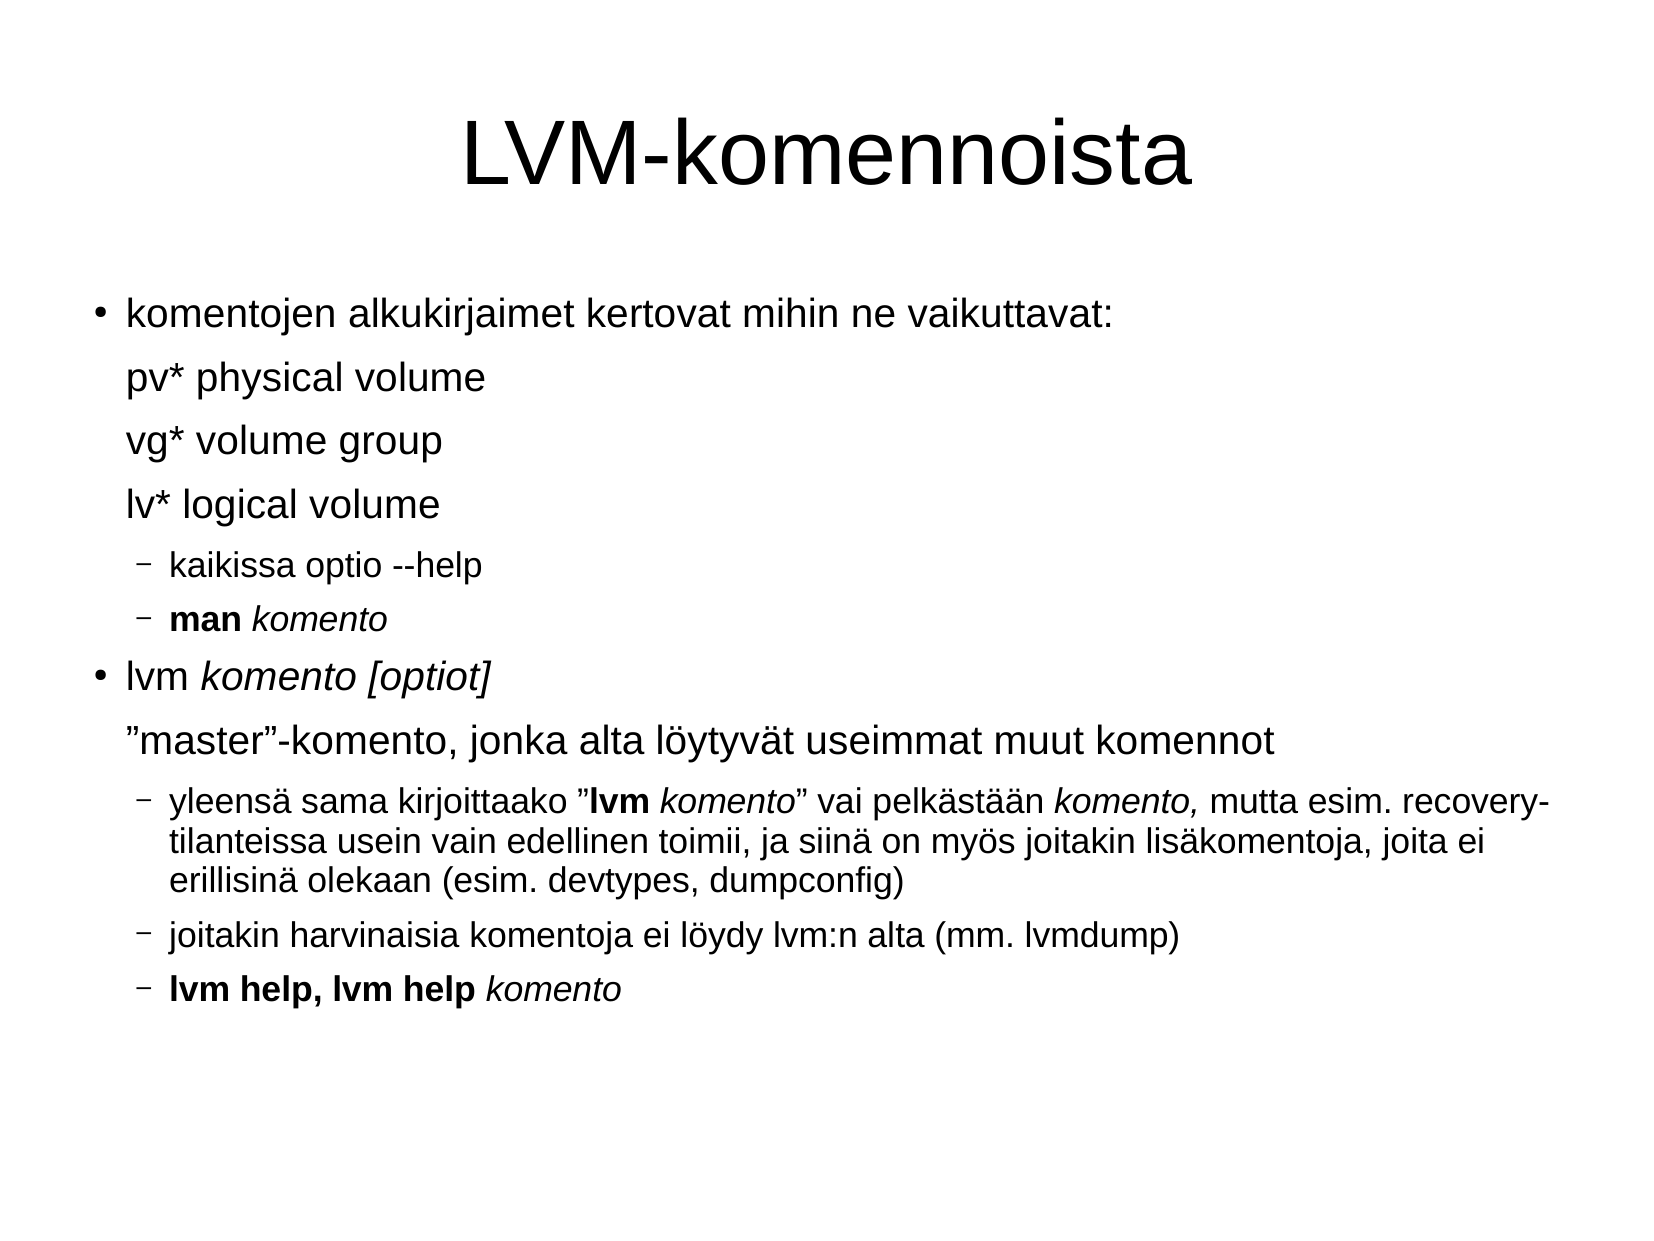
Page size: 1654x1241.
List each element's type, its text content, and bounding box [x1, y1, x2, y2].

title LVM-komennoista [82, 49, 1571, 257]
list komentojen alkukirjaimet kertovat mihin ne vaikuttavat: pv* physical volume vg* volume group lv* logical volume kaikissa optio --help man komento lvm komento [optiot] ”master”-komento, jonka alta löytyvät useimmat muut komennot yleensä sama kirjoittaako ”lvm komento” vai pelkästään komento, mutta esim. recovery-tilanteissa usein vain edellinen toimii, ja siinä on myös joitakin lisäkomentoja, joita ei erillisinä olekaan (esim. devtypes, dumpconfig) joitakin harvinaisia komentoja ei löydy lvm:n alta (mm. lvmdump) lvm help, lvm help komento [82, 290, 1571, 1010]
